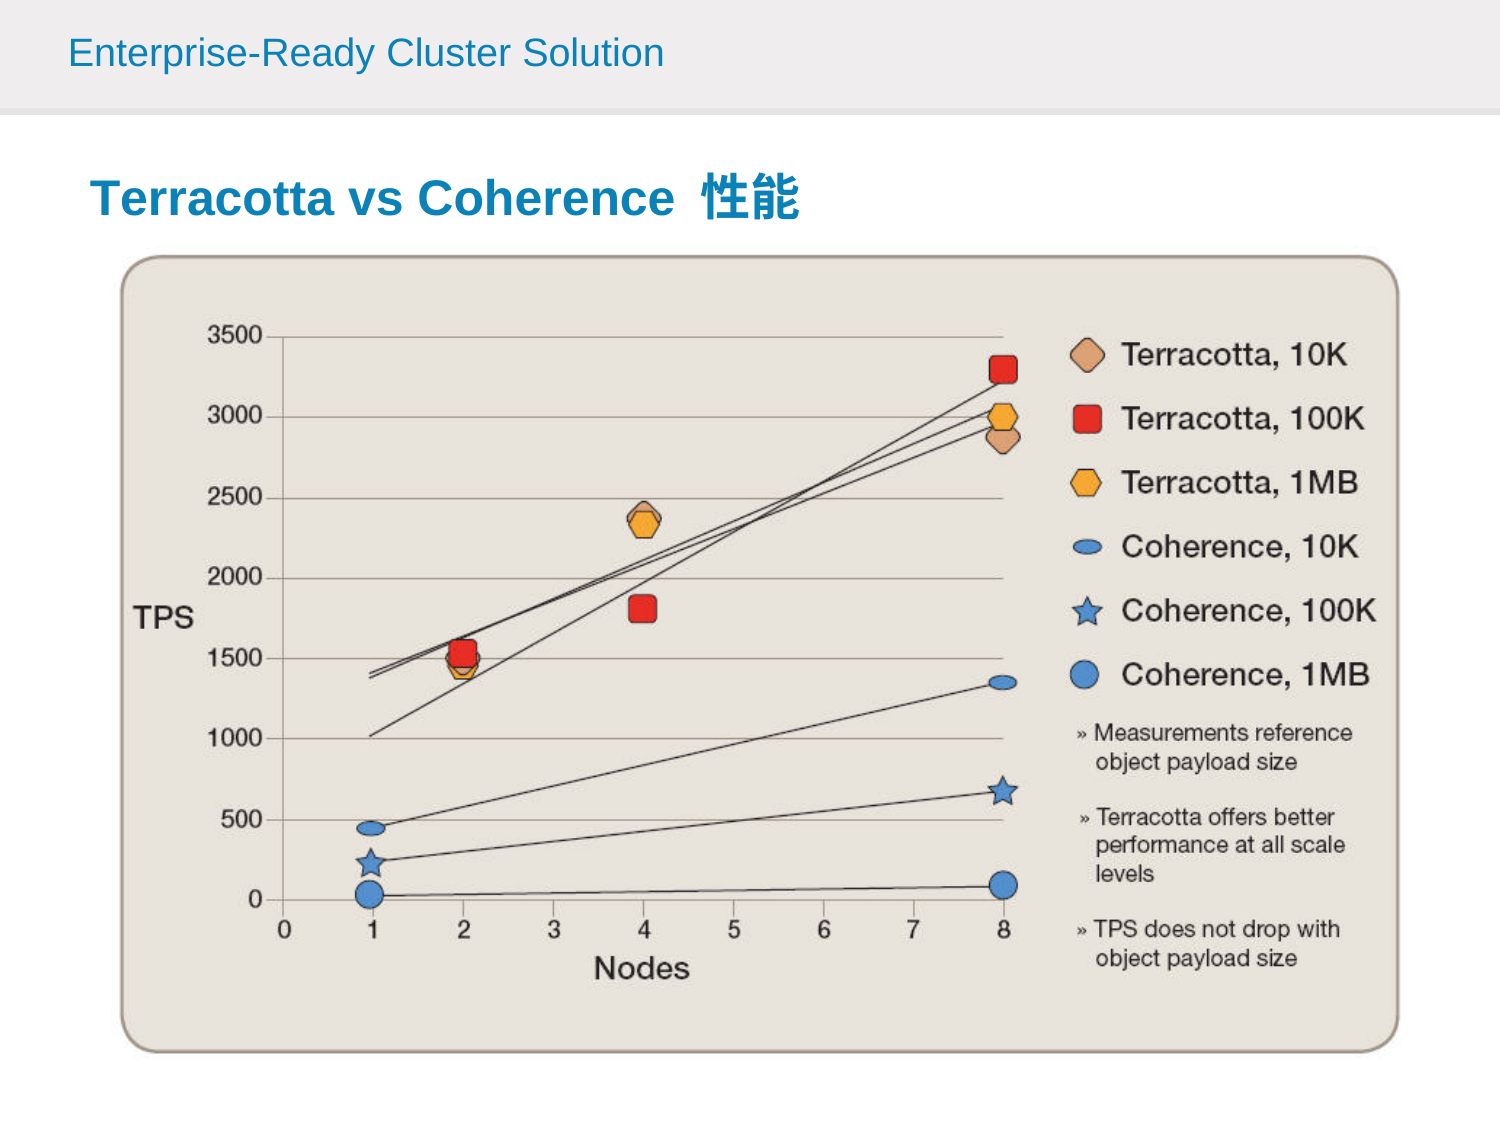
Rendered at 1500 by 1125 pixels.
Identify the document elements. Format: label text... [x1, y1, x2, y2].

picture [111, 245, 1412, 1061]
picture [0, 0, 1500, 115]
title Terracotta vs Coherence 性能 [74, 153, 821, 233]
